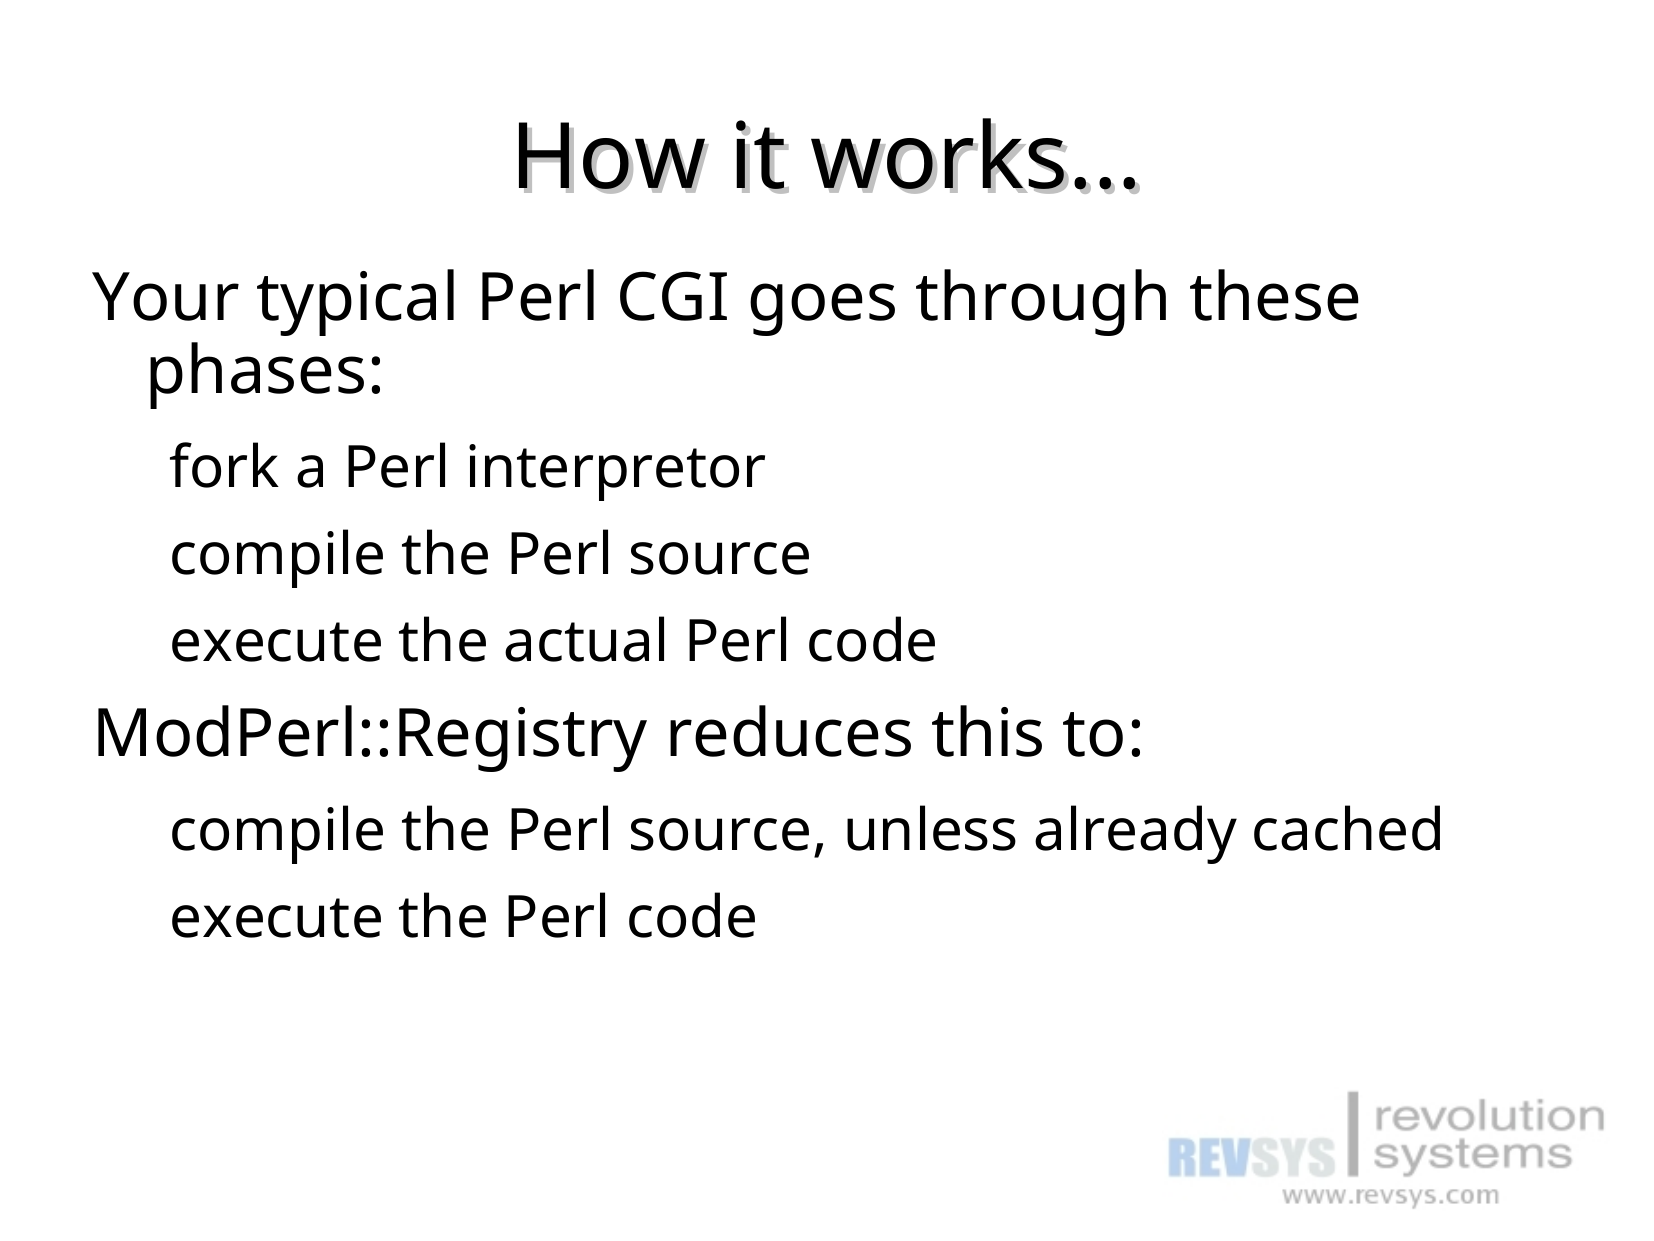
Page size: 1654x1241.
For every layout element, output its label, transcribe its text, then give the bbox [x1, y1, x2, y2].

list Your typical Perl CGI goes through these phases: fork a Perl interpretor compile the Perl source execute the actual Perl code ModPerl::Registry reduces this to: compile the Perl source, unless already cached execute the Perl code [75, 262, 1563, 1082]
title How it works... [82, 49, 1571, 257]
picture [1162, 1087, 1613, 1211]
